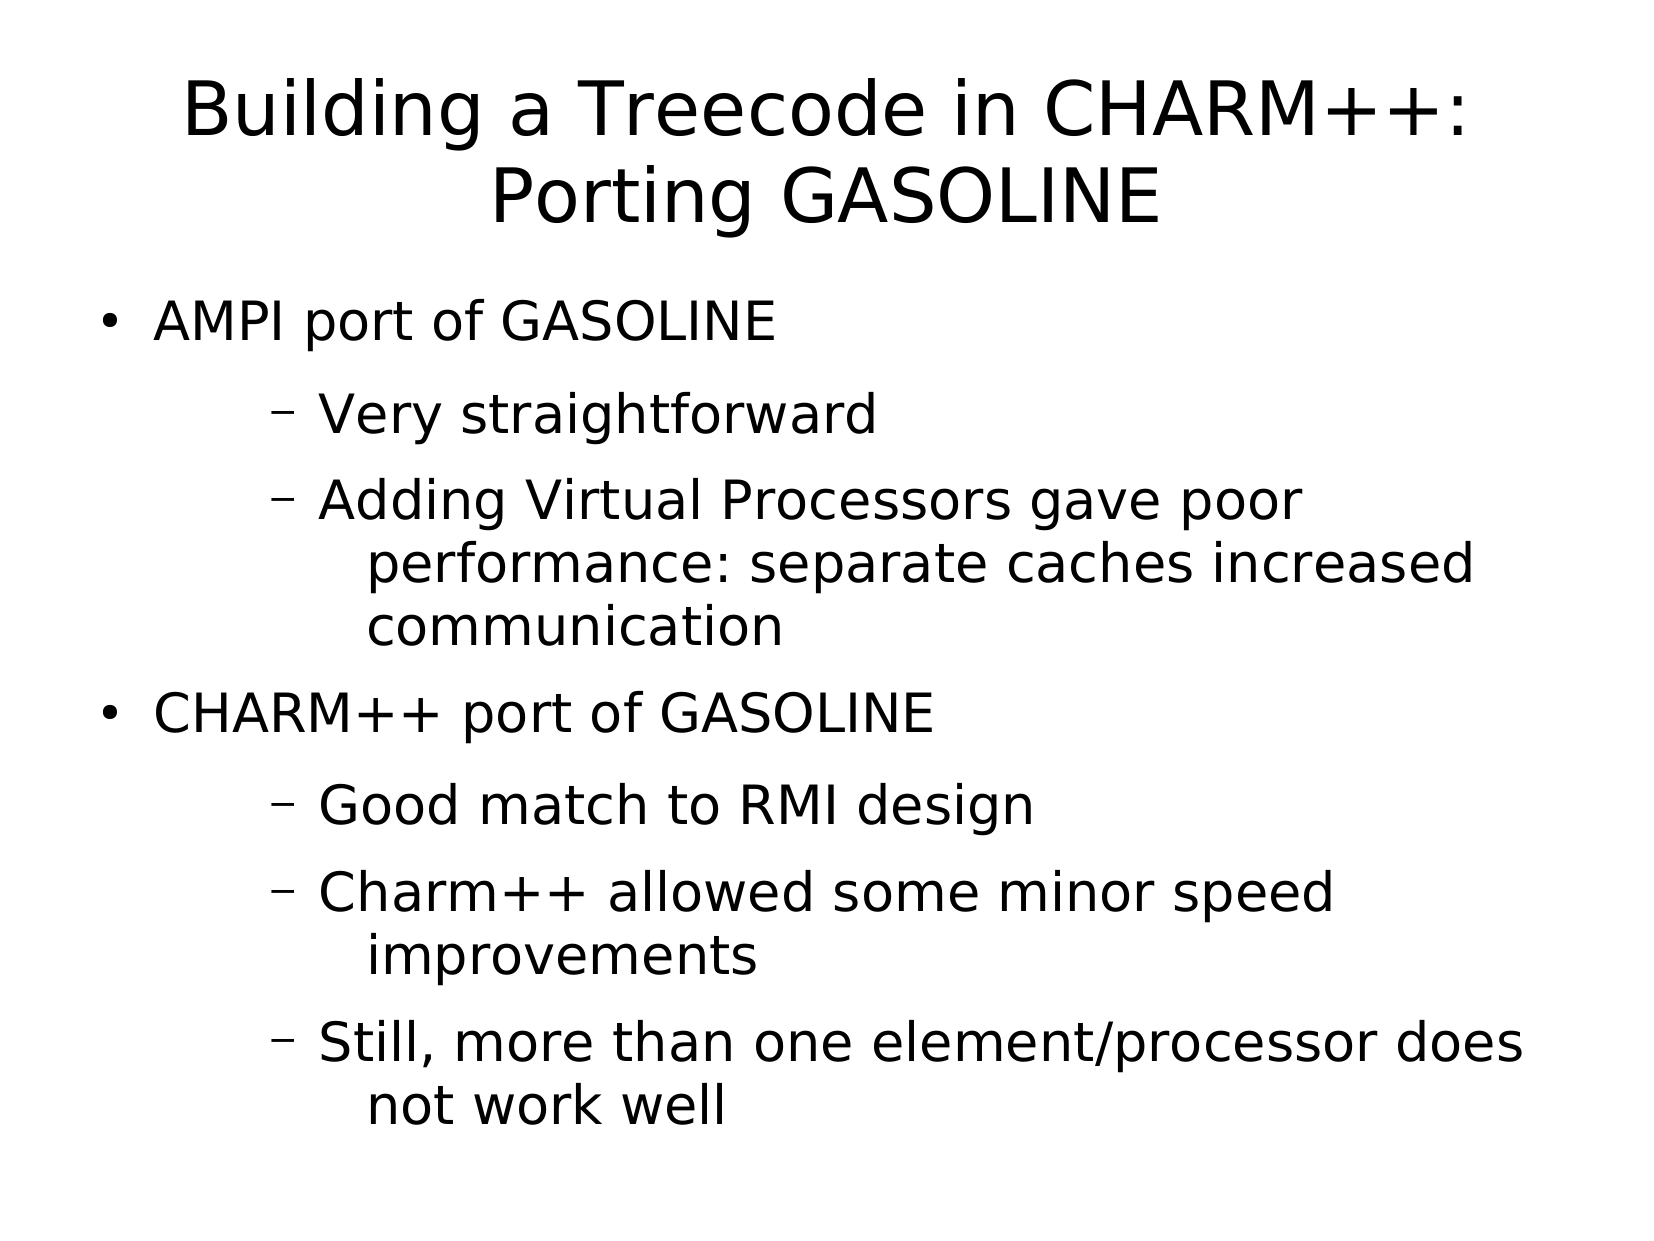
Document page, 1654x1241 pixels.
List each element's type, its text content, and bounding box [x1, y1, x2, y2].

title Building a Treecode in CHARM++: Porting GASOLINE [82, 49, 1571, 257]
list AMPI port of GASOLINE Very straightforward Adding Virtual Processors gave poor performance: separate caches increased communication CHARM++ port of GASOLINE Good match to RMI design Charm++ allowed some minor speed improvements Still, more than one element/processor does not work well [82, 290, 1571, 1137]
